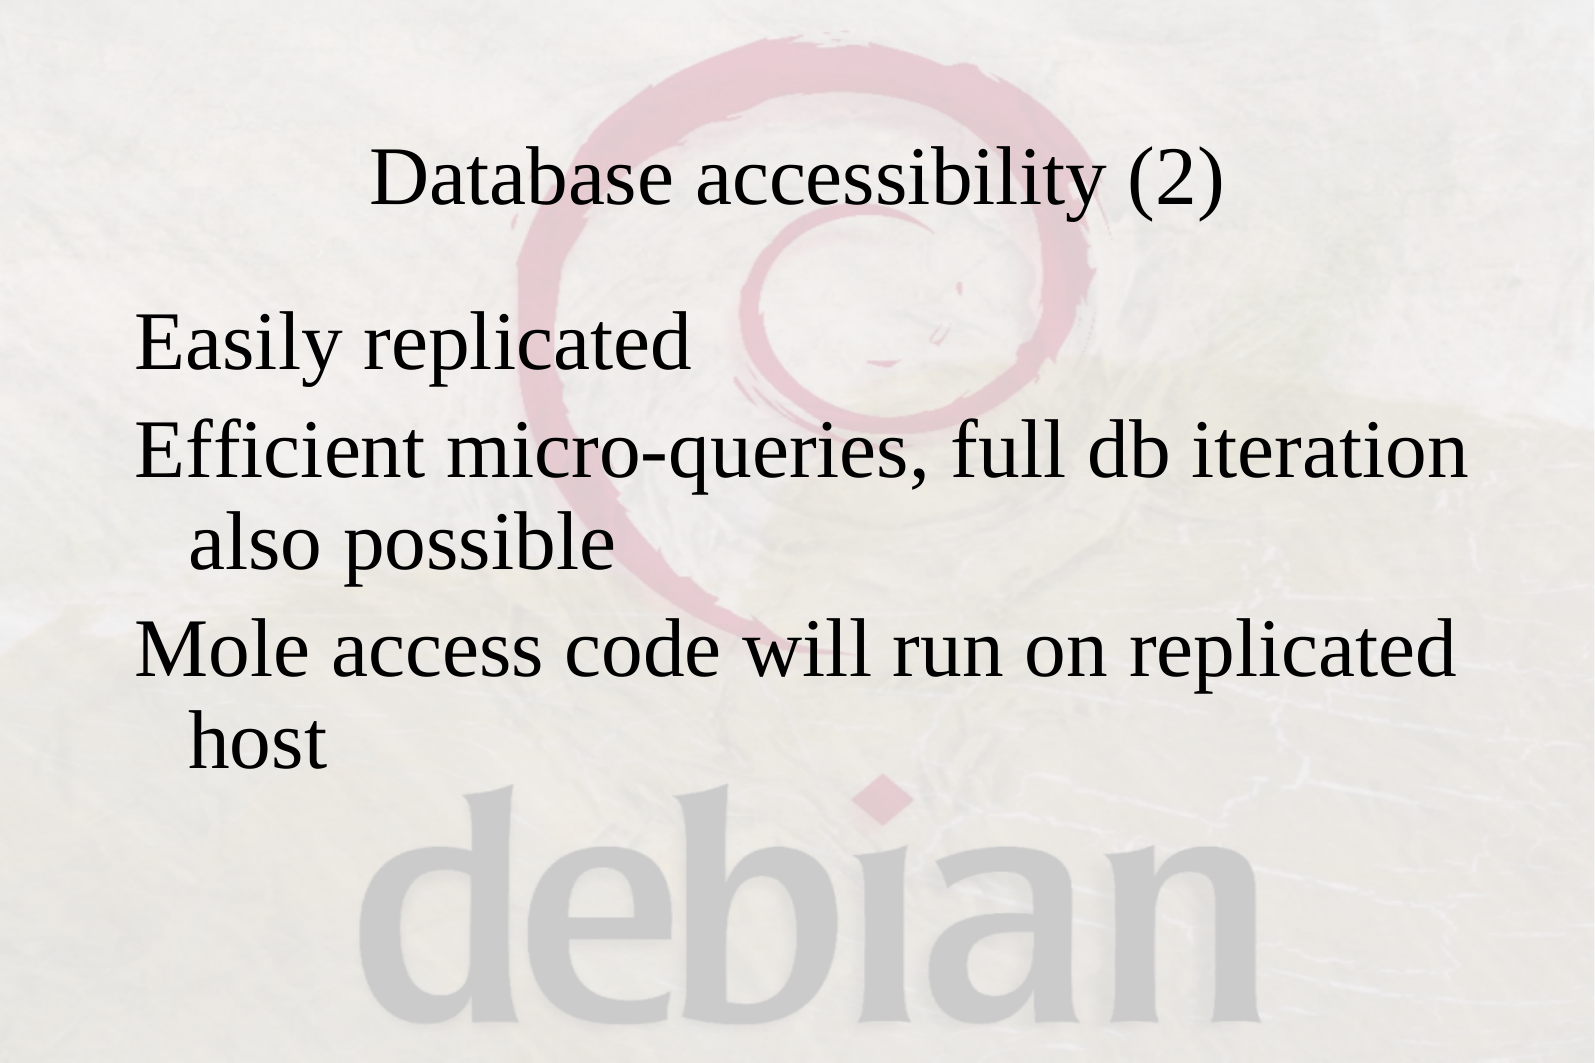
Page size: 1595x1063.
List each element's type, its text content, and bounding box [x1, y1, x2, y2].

list Easily replicated Efficient micro-queries, full db iteration also possible Mole access code will run on replicated host [117, 295, 1479, 966]
title Database accessibility (2) [117, 88, 1479, 266]
picture [0, 0, 1595, 1063]
